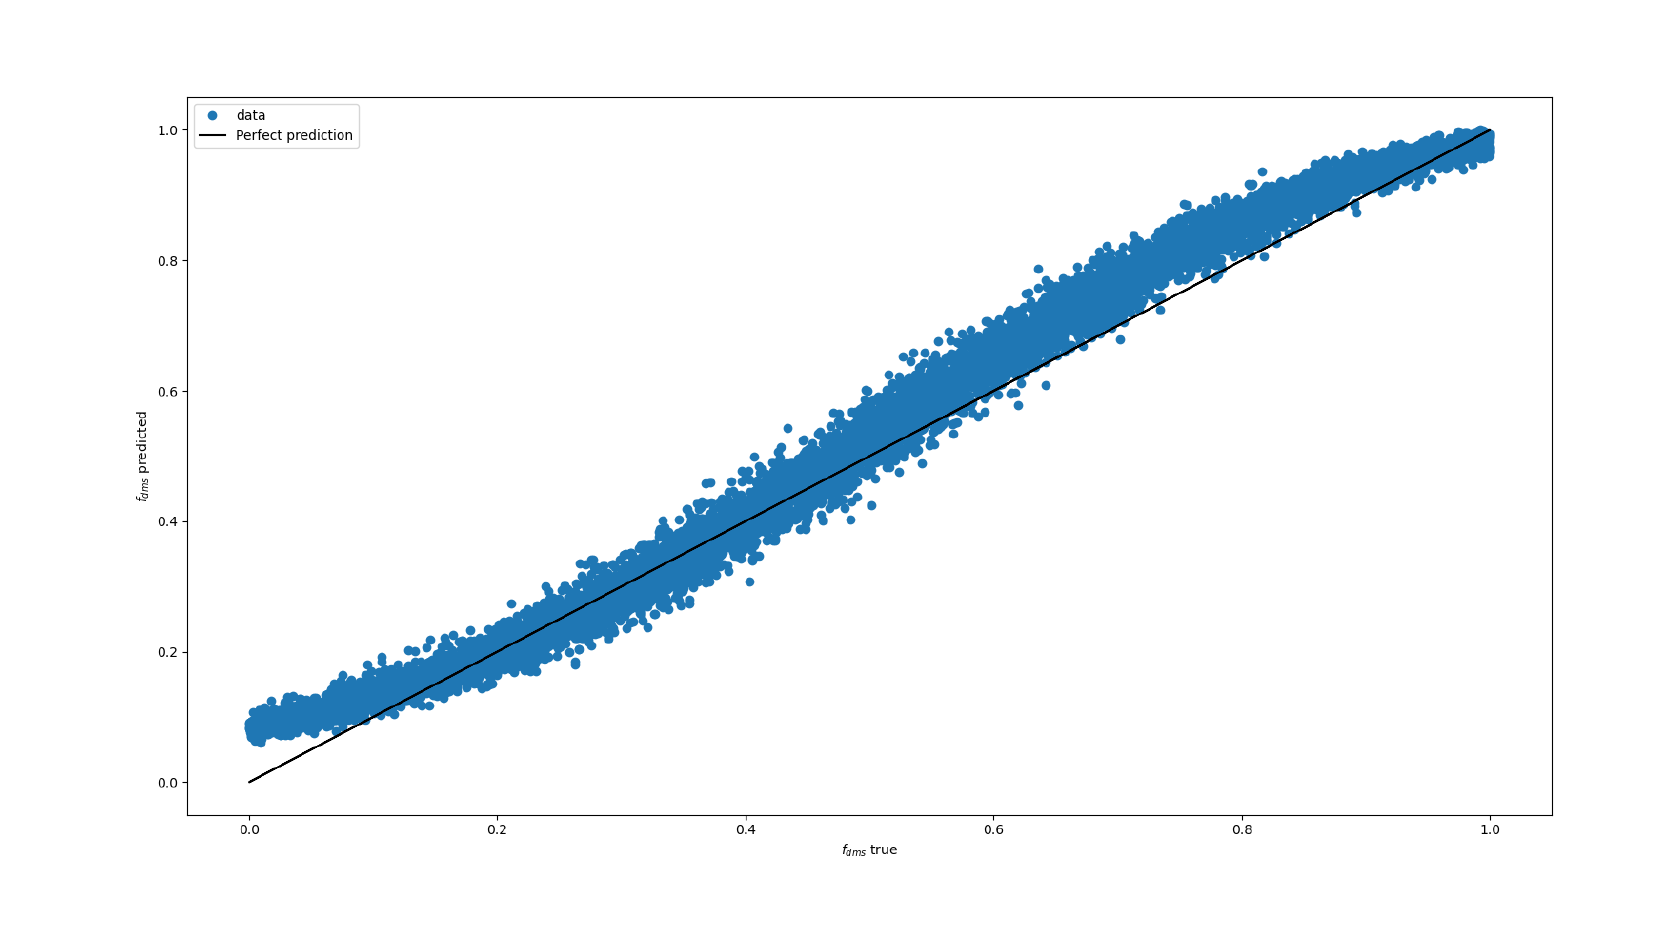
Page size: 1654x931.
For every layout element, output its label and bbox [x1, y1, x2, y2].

picture [120, 67, 1575, 871]
